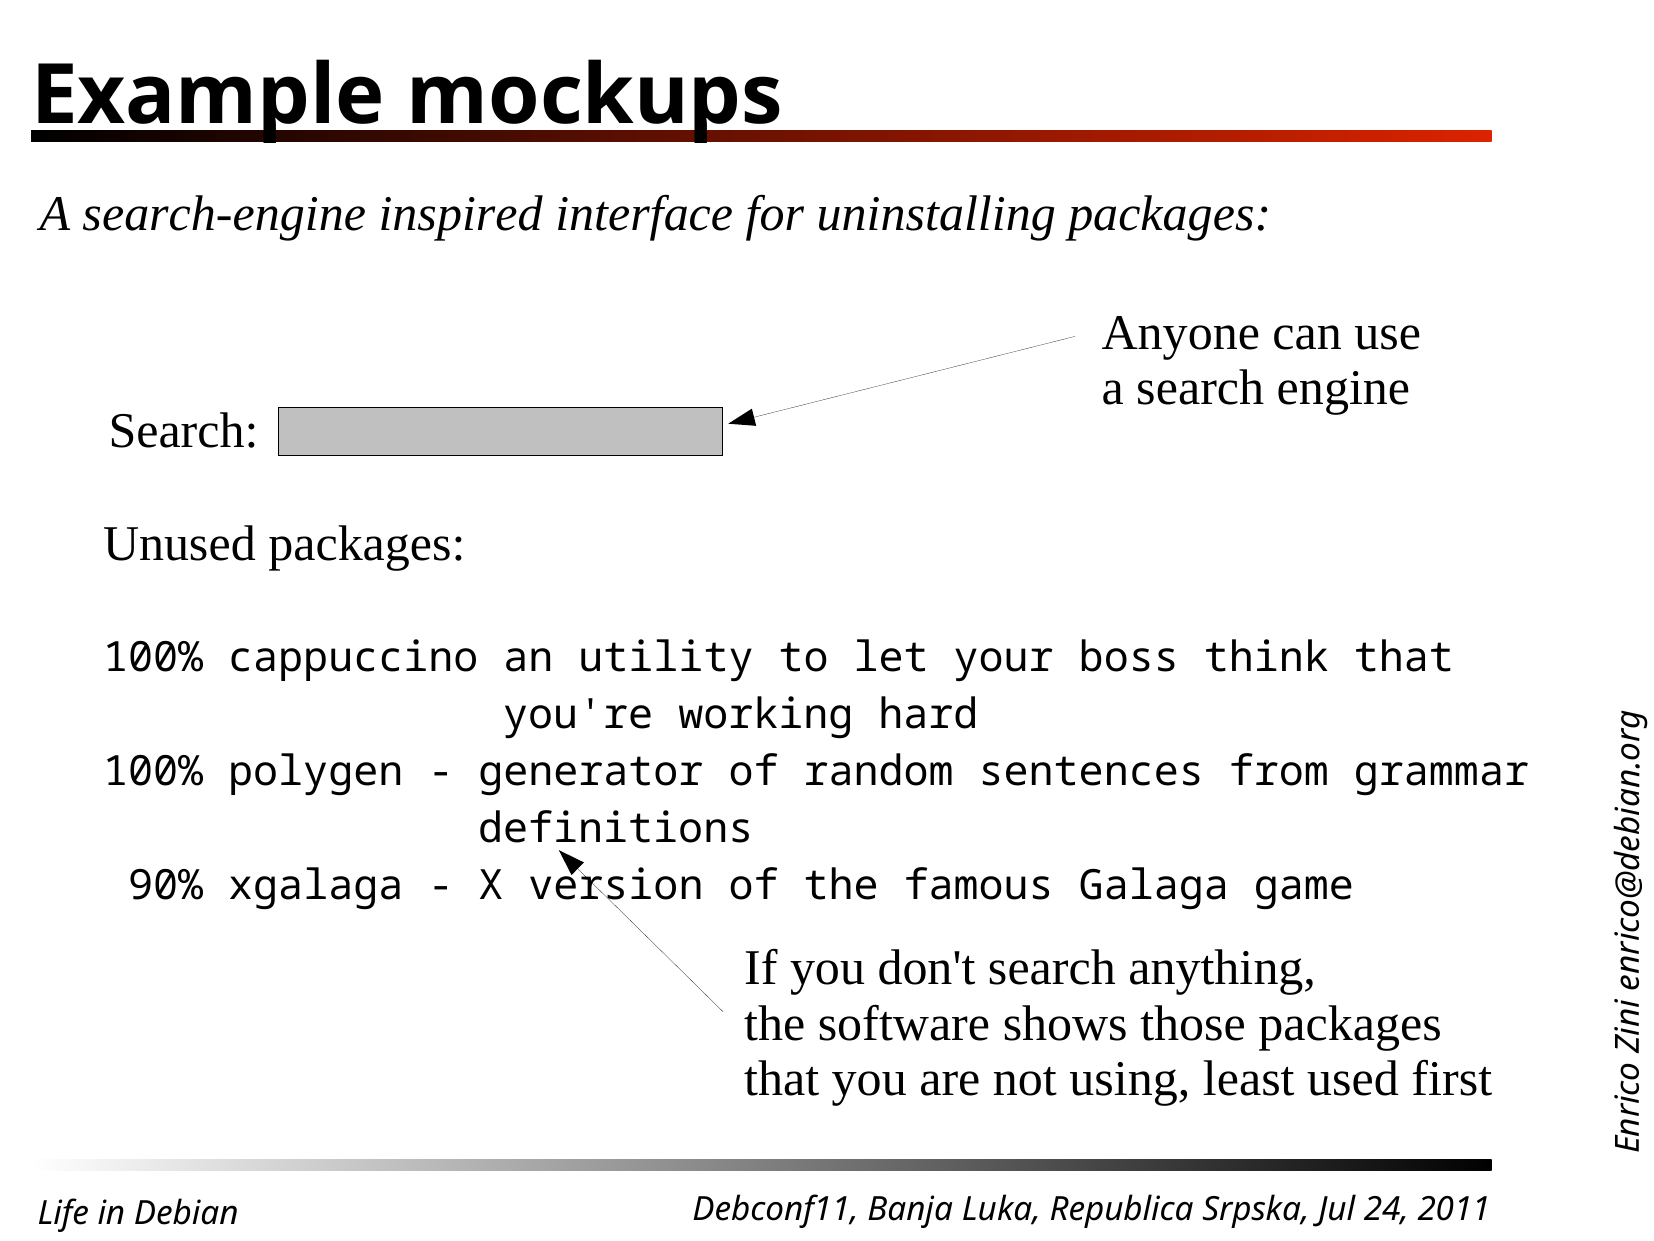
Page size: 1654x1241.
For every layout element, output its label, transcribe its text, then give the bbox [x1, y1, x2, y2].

text_box Anyone can use a search engine [1101, 304, 1422, 416]
text_box [278, 407, 723, 456]
text_box Unused packages: 100% cappuccino an utility to let your boss think that you're working hard 100% polygen - generator of random sentences from grammar definitions 90% xgalaga - X version of the famous Galaga game [103, 516, 1529, 882]
text_box If you don't search anything, the software shows those packages that you are not using, least used first [744, 940, 1494, 1106]
text_box Example mockups [31, 34, 1438, 168]
text_box Search: [108, 402, 490, 458]
text_box A search-engine inspired interface for uninstalling packages: [39, 185, 1431, 241]
